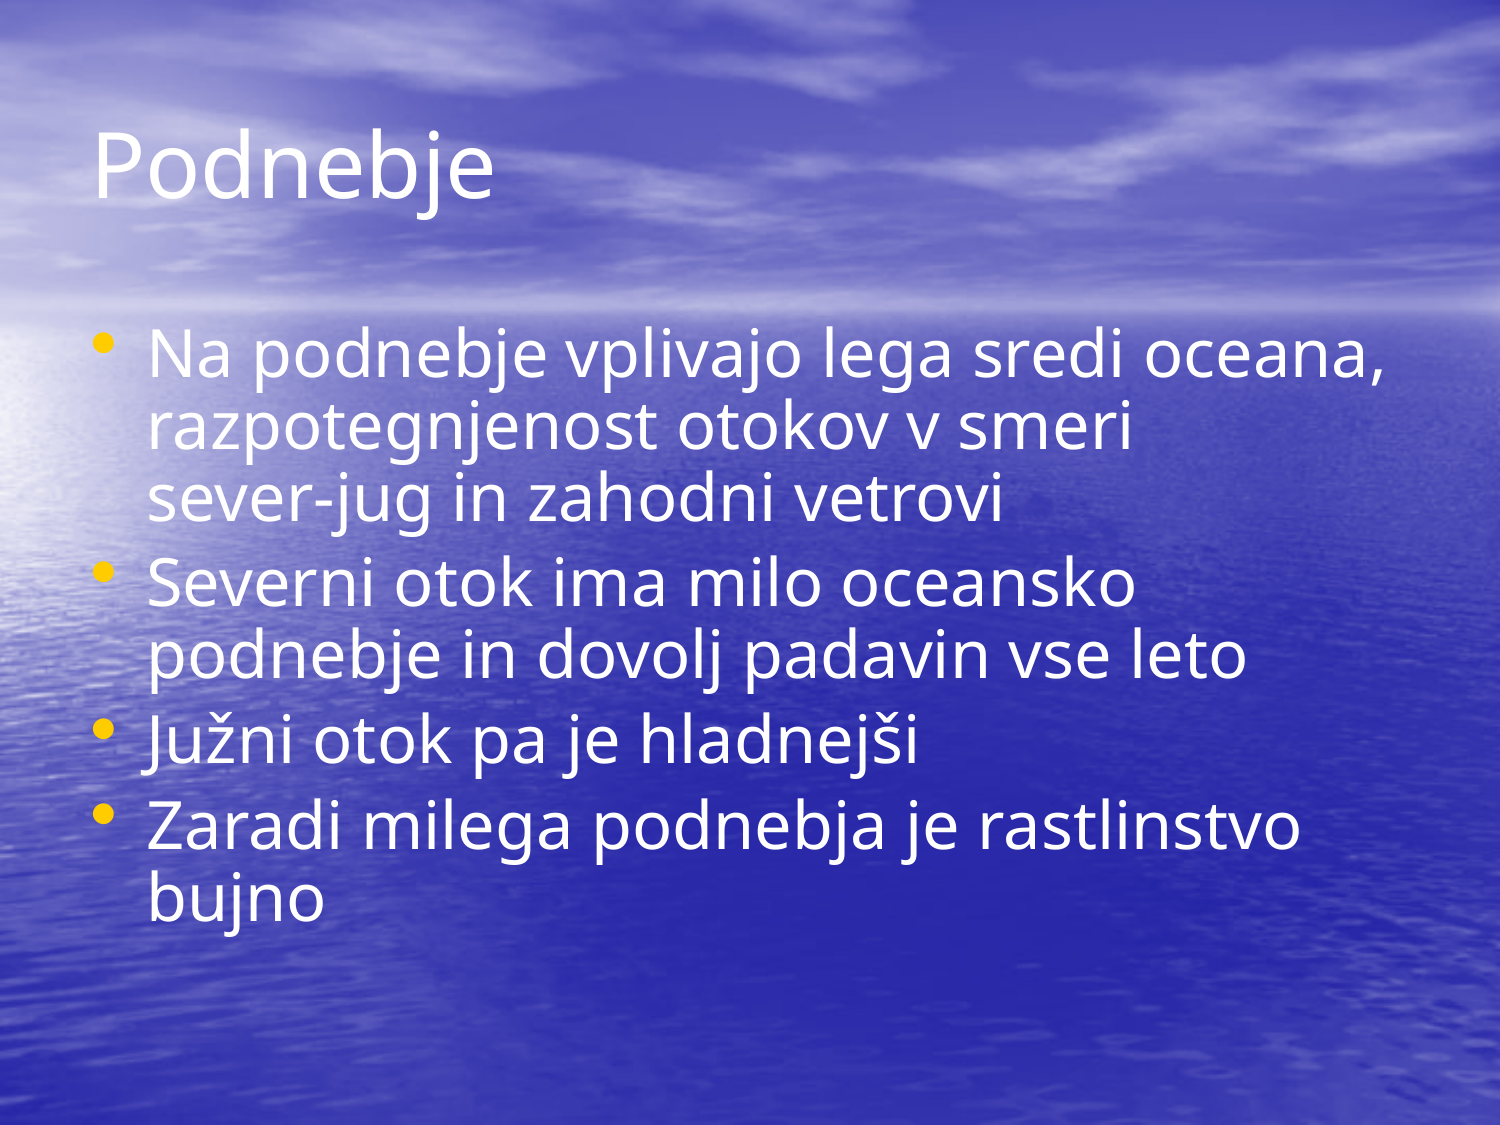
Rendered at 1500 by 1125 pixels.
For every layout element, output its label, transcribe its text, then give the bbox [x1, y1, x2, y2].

title Podnebje [75, 47, 1425, 275]
list Na podnebje vplivajo lega sredi oceana, razpotegnjenost otokov v smeri sever-jug in zahodni vetrovi Severni otok ima milo oceansko podnebje in dovolj padavin vse leto Južni otok pa je hladnejši Zaradi milega podnebja je rastlinstvo bujno [75, 312, 1425, 988]
picture [0, 0, 1500, 1125]
